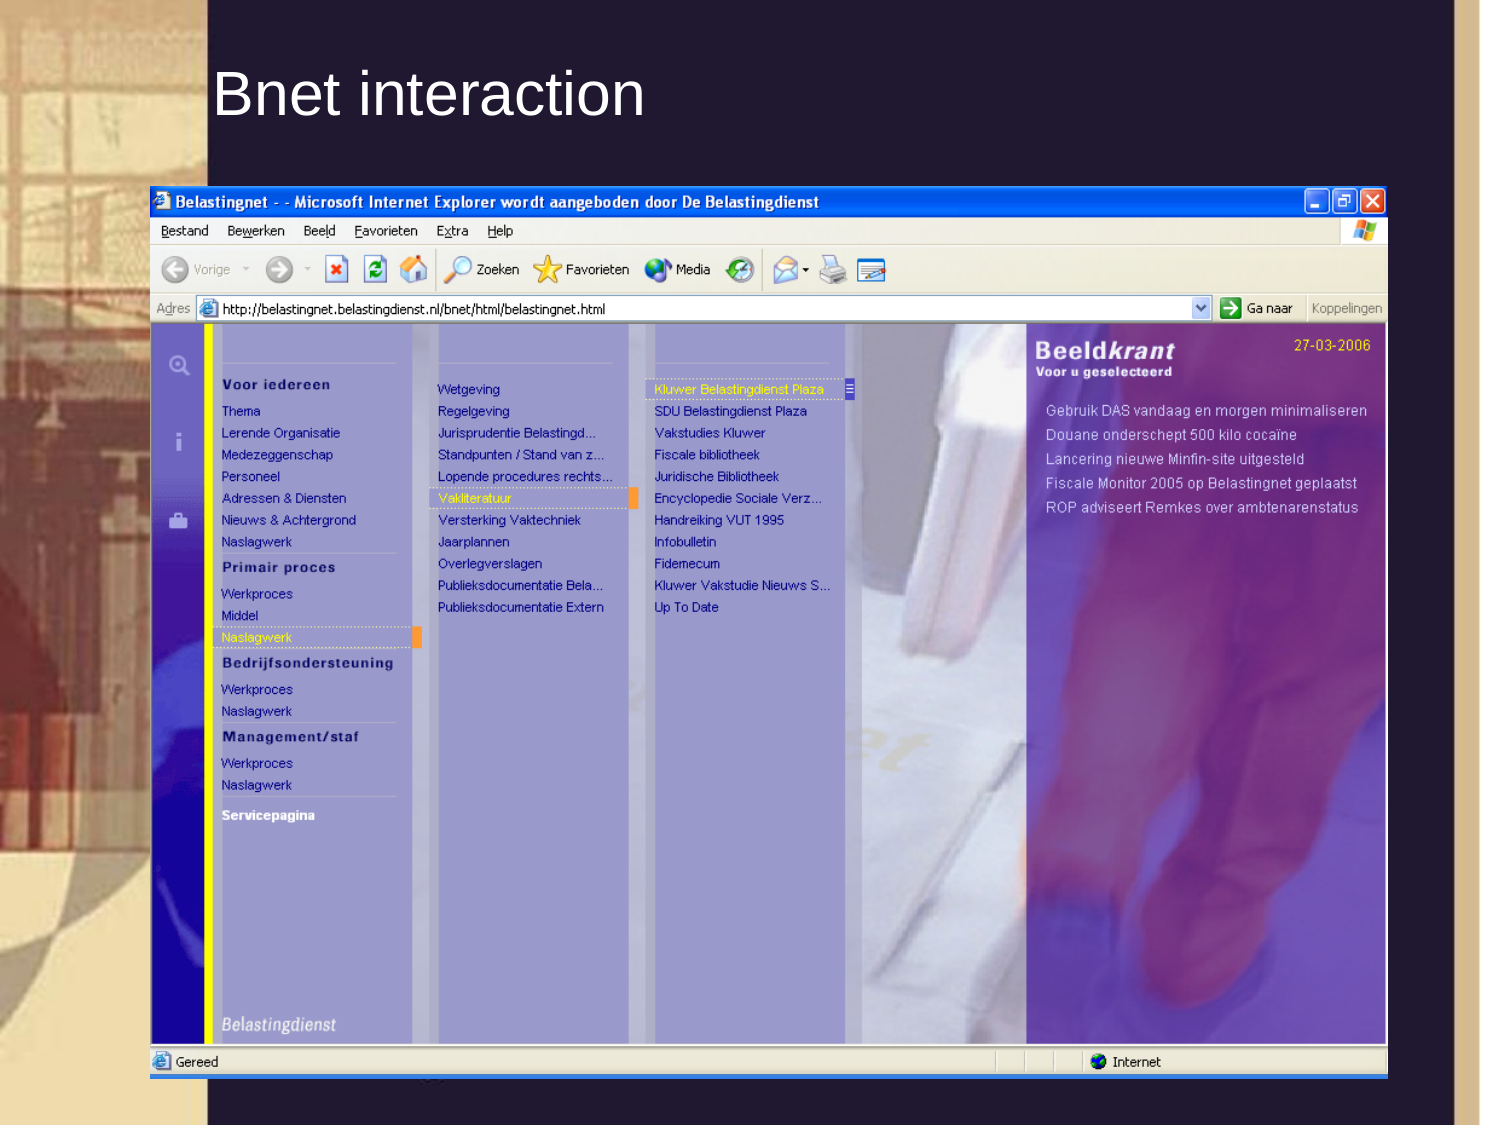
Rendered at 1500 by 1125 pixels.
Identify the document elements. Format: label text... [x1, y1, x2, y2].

title Bnet interaction [213, 0, 1351, 186]
picture [0, 0, 1500, 1125]
